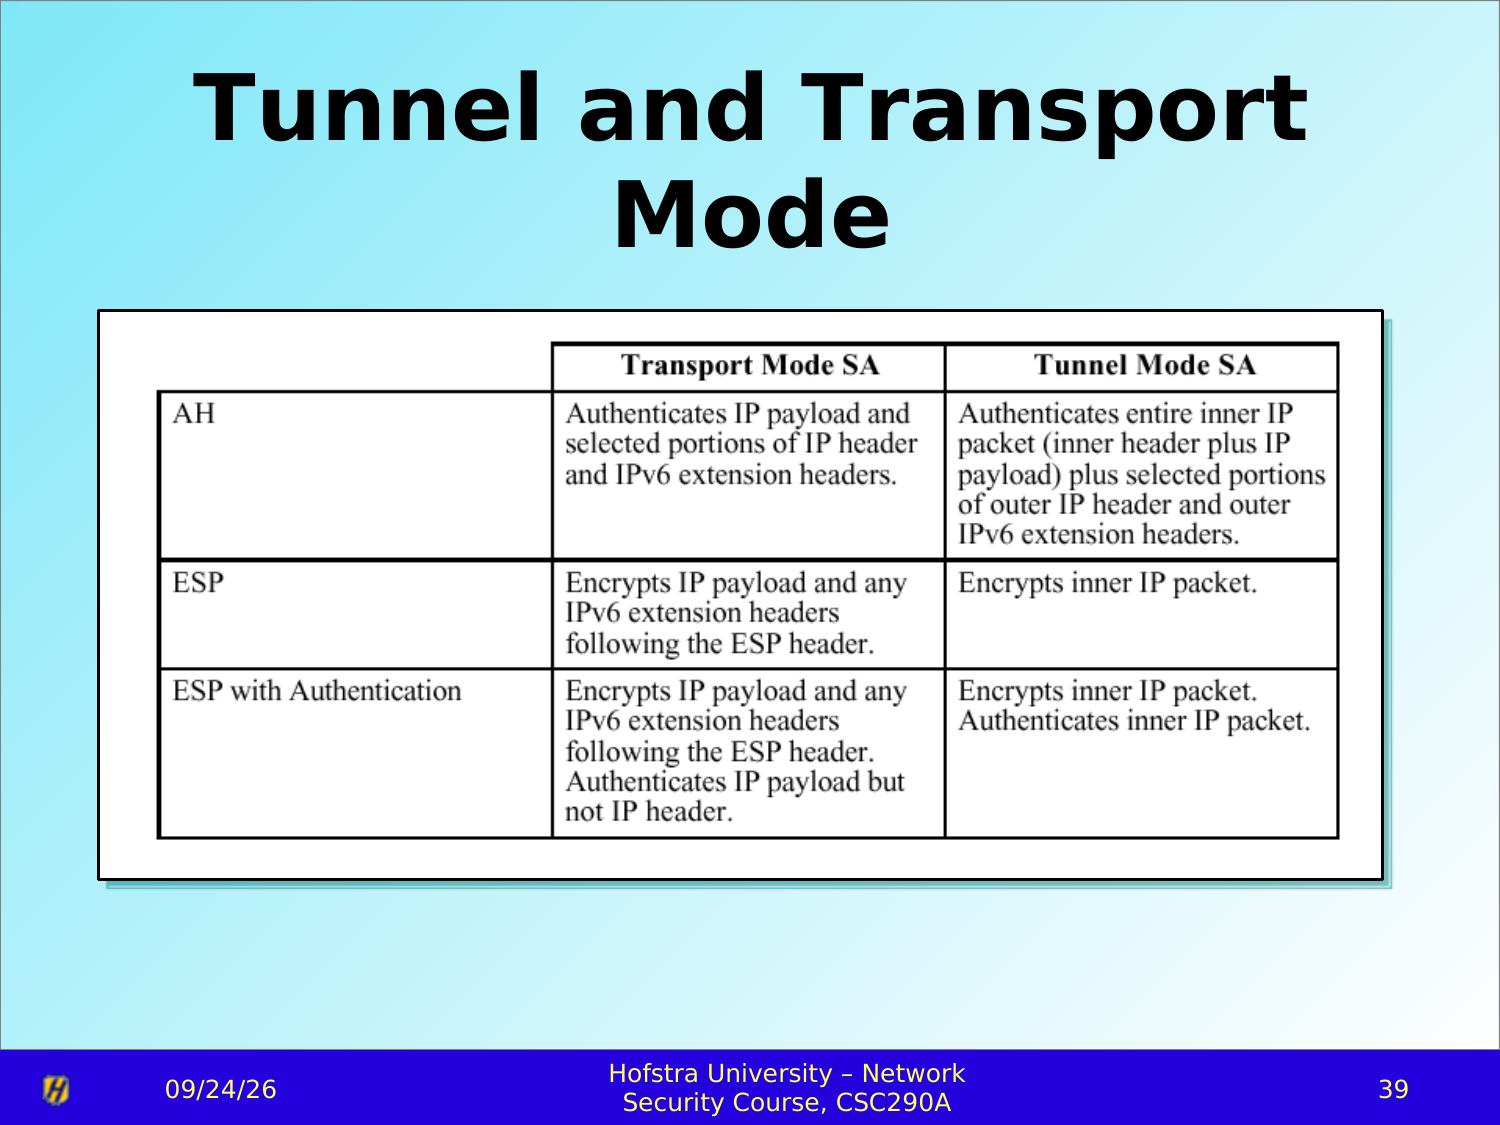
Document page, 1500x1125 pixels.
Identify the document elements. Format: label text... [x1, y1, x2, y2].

picture [37, 1072, 76, 1110]
picture [99, 312, 1382, 879]
title Tunnel and Transport Mode [112, 47, 1391, 277]
